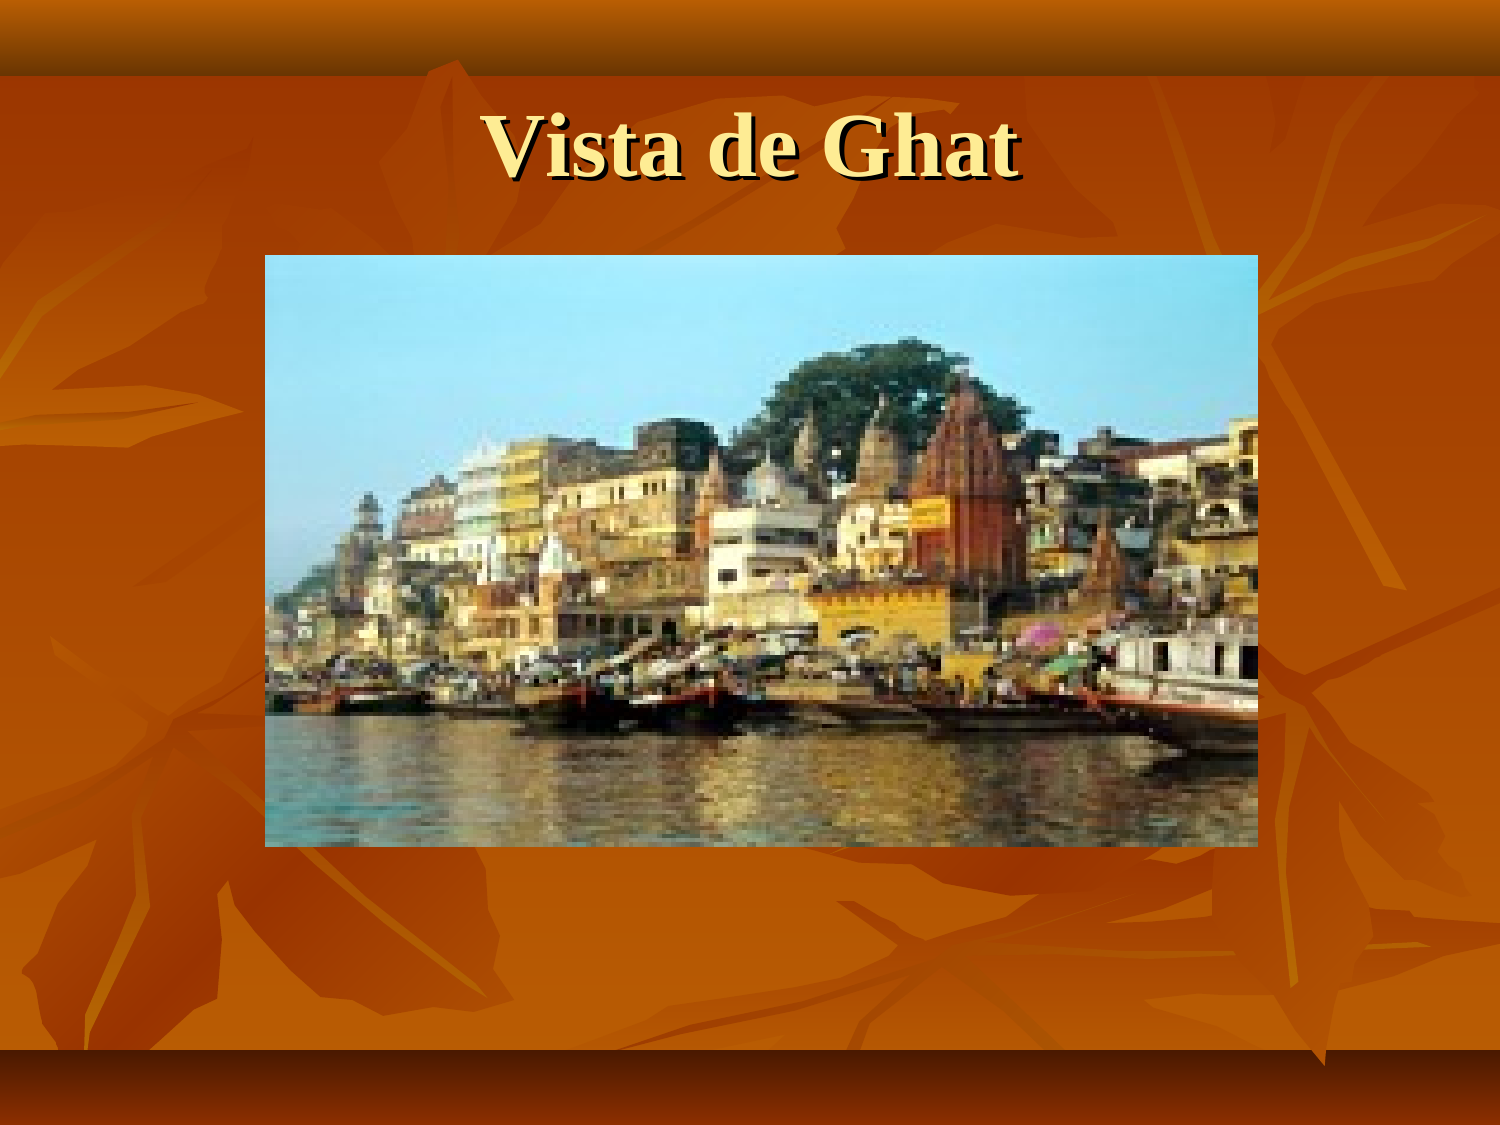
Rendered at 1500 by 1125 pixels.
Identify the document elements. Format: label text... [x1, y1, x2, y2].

text_box [265, 255, 1258, 847]
title Vista de Ghat [75, 45, 1426, 234]
